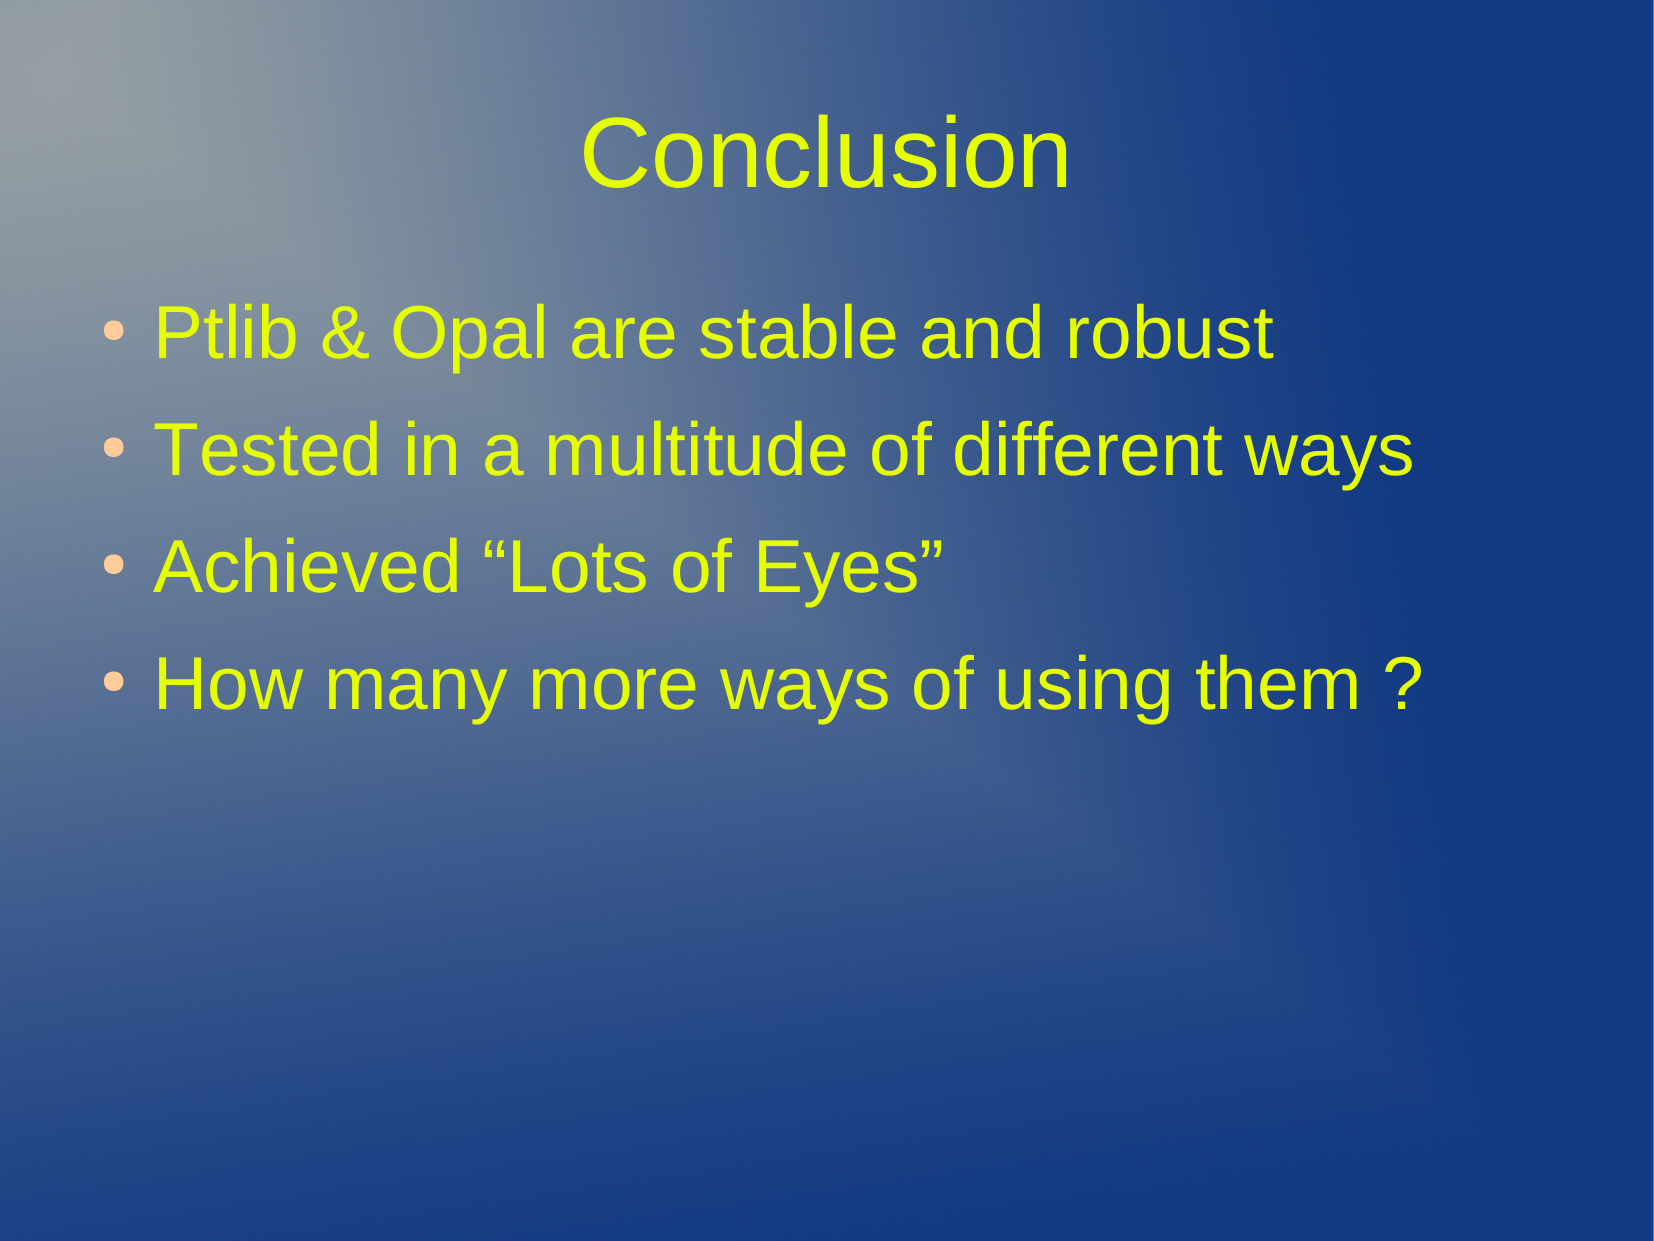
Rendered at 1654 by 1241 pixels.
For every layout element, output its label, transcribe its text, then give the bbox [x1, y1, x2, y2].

list Ptlib & Opal are stable and robust Tested in a multitude of different ways Achieved “Lots of Eyes” How many more ways of using them ? [82, 290, 1571, 1109]
picture [0, 0, 1654, 1241]
title Conclusion [82, 49, 1571, 257]
